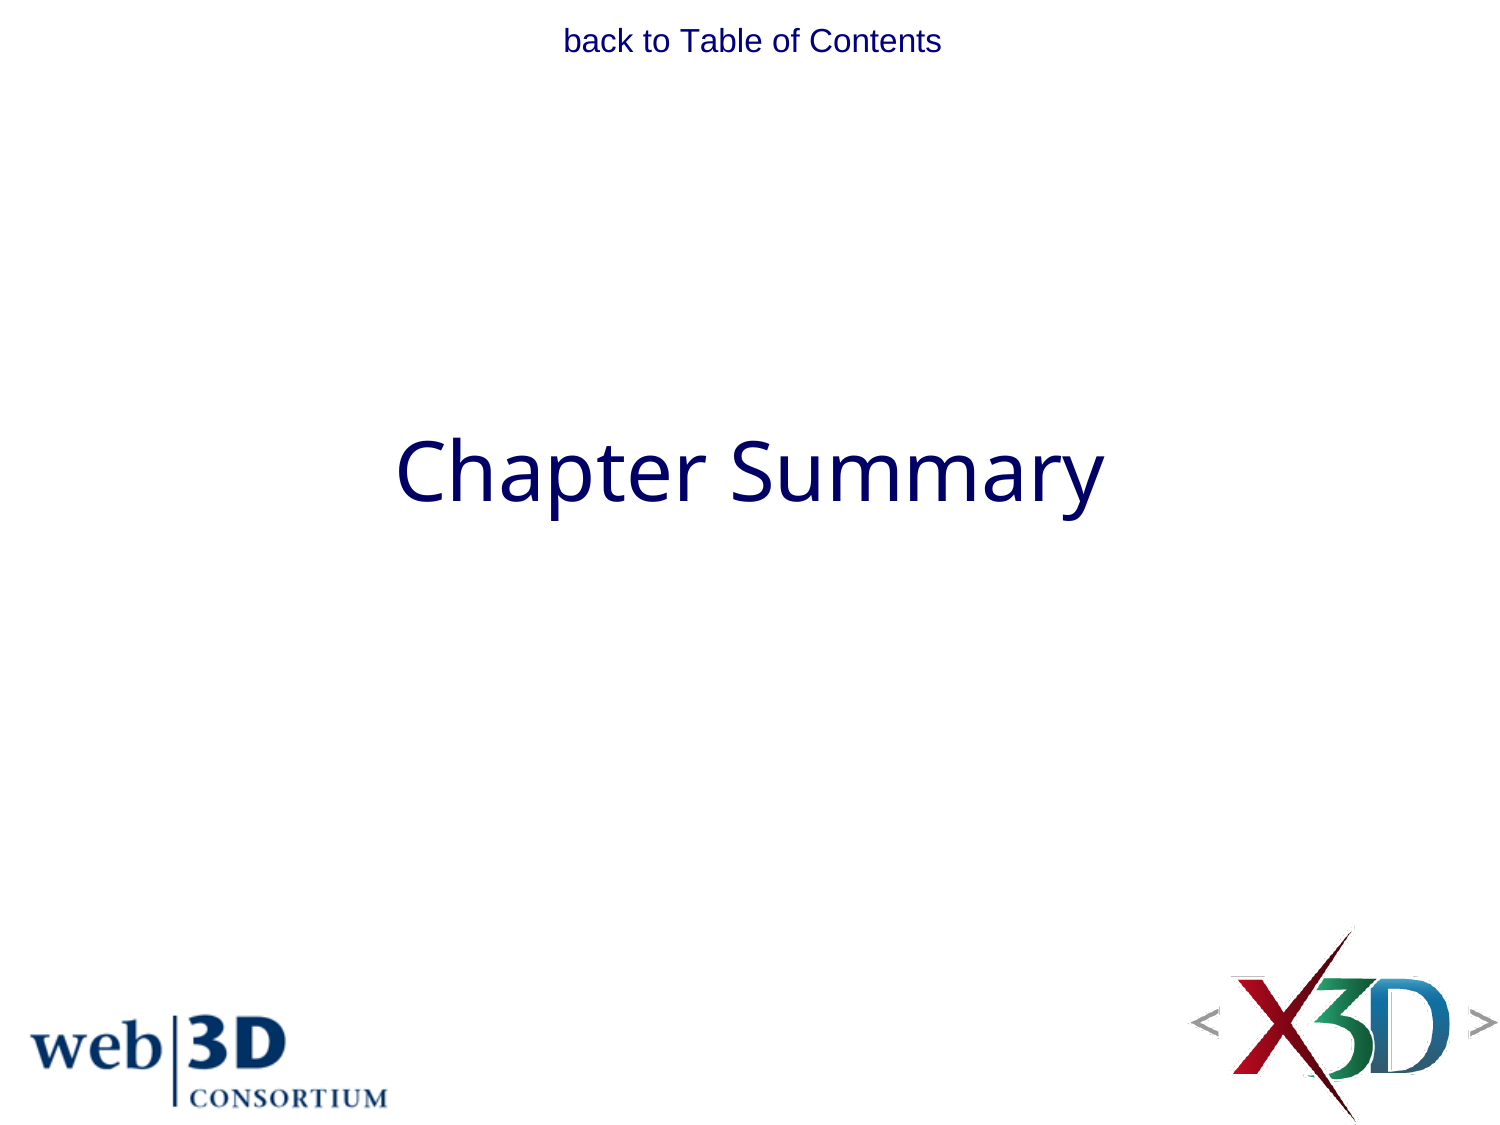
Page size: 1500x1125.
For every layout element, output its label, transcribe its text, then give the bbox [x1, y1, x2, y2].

text_box back to Table of Contents [548, 14, 958, 68]
title Chapter Summary [112, 374, 1388, 563]
picture [12, 998, 413, 1118]
picture [1187, 926, 1500, 1125]
